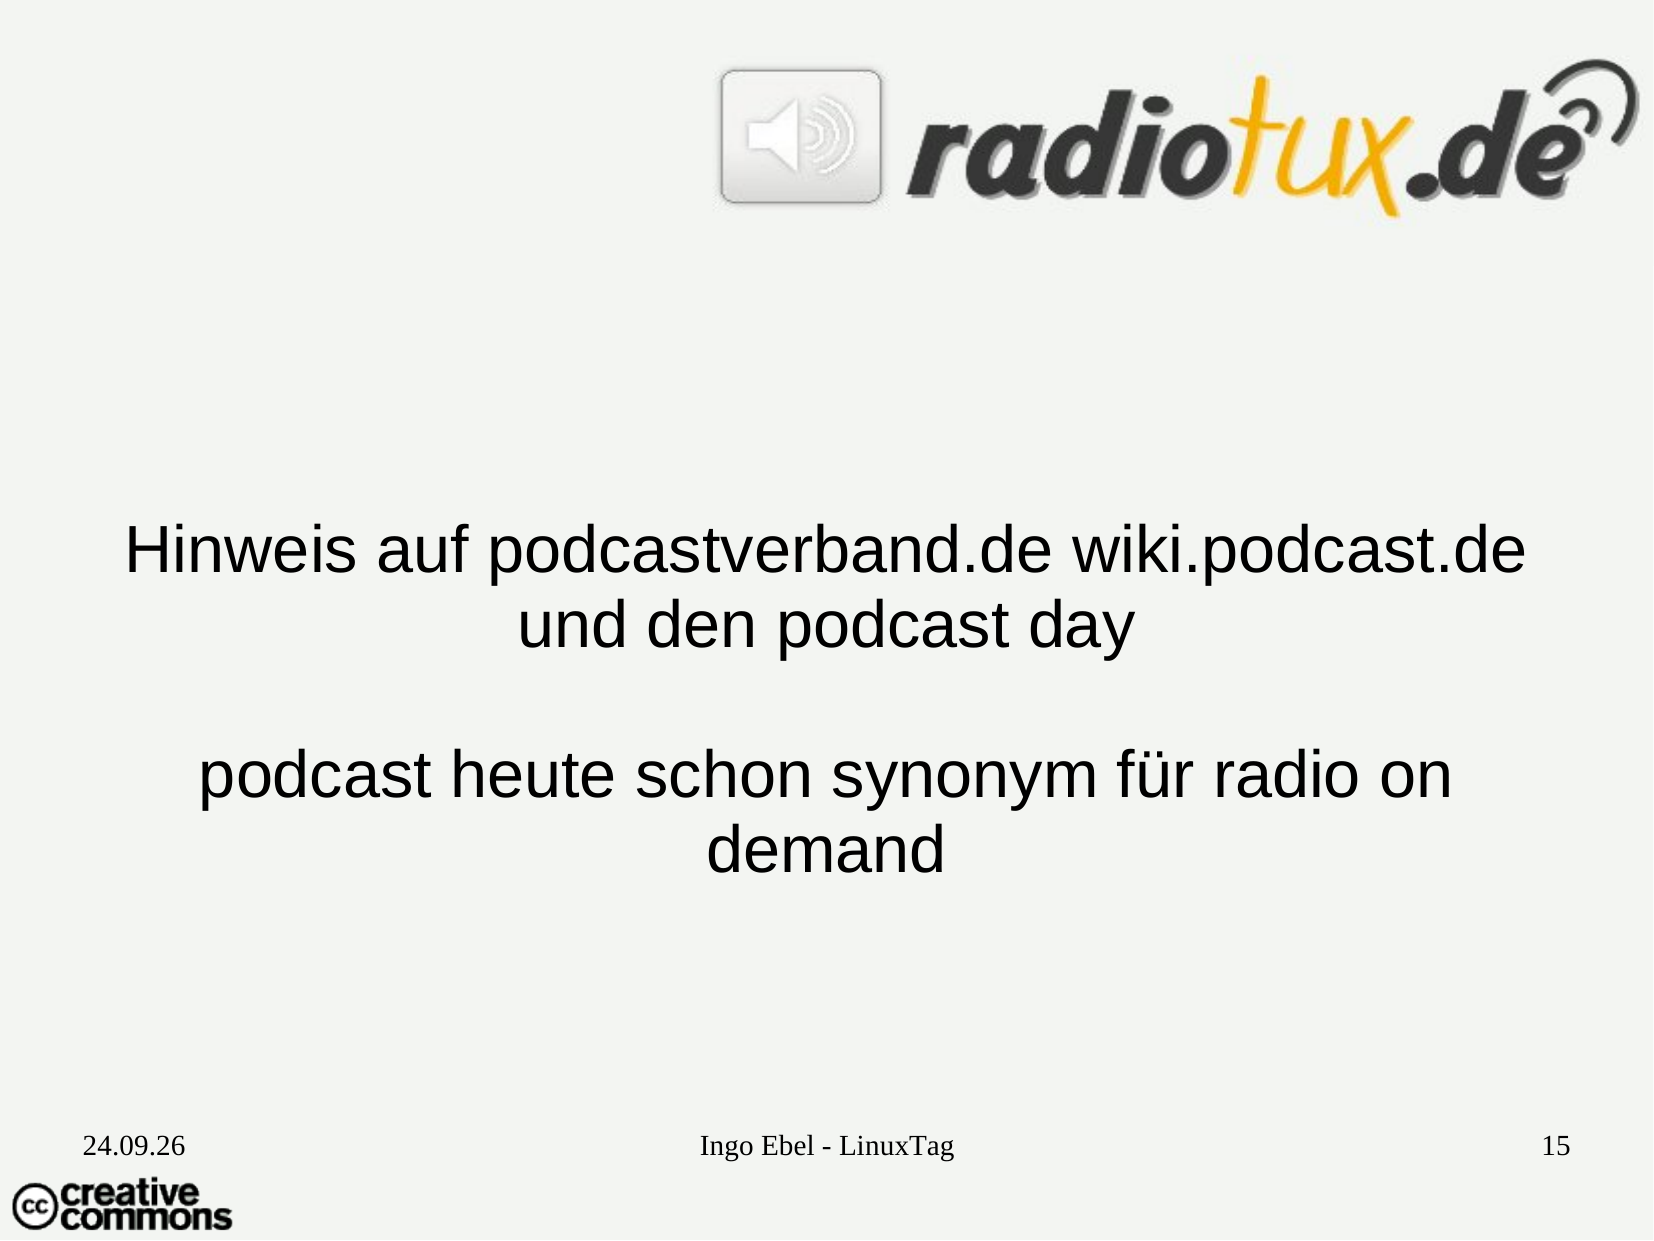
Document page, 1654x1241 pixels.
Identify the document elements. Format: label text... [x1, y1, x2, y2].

picture [0, 1121, 236, 1240]
picture [649, 0, 1654, 266]
subtitle Hinweis auf podcastverband.de wiki.podcast.de und den podcast day podcast heute schon synonym für radio on demand [82, 290, 1571, 1109]
